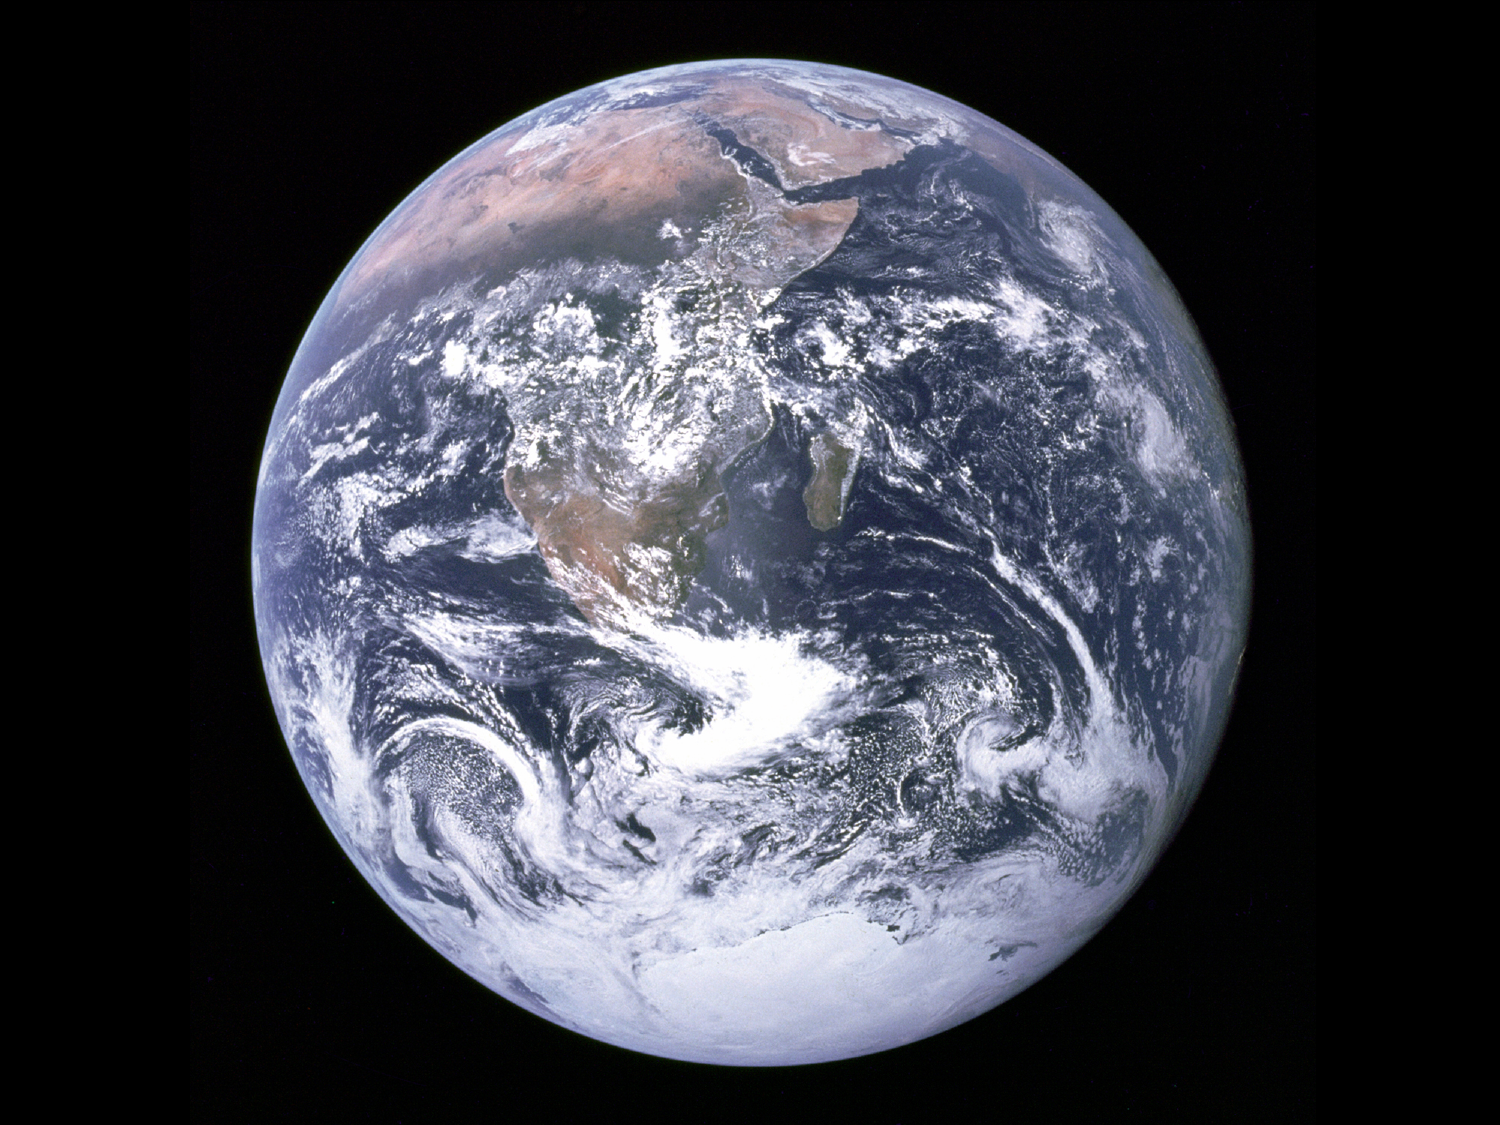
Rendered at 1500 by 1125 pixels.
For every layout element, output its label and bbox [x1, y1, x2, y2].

picture [190, 1, 1316, 1125]
